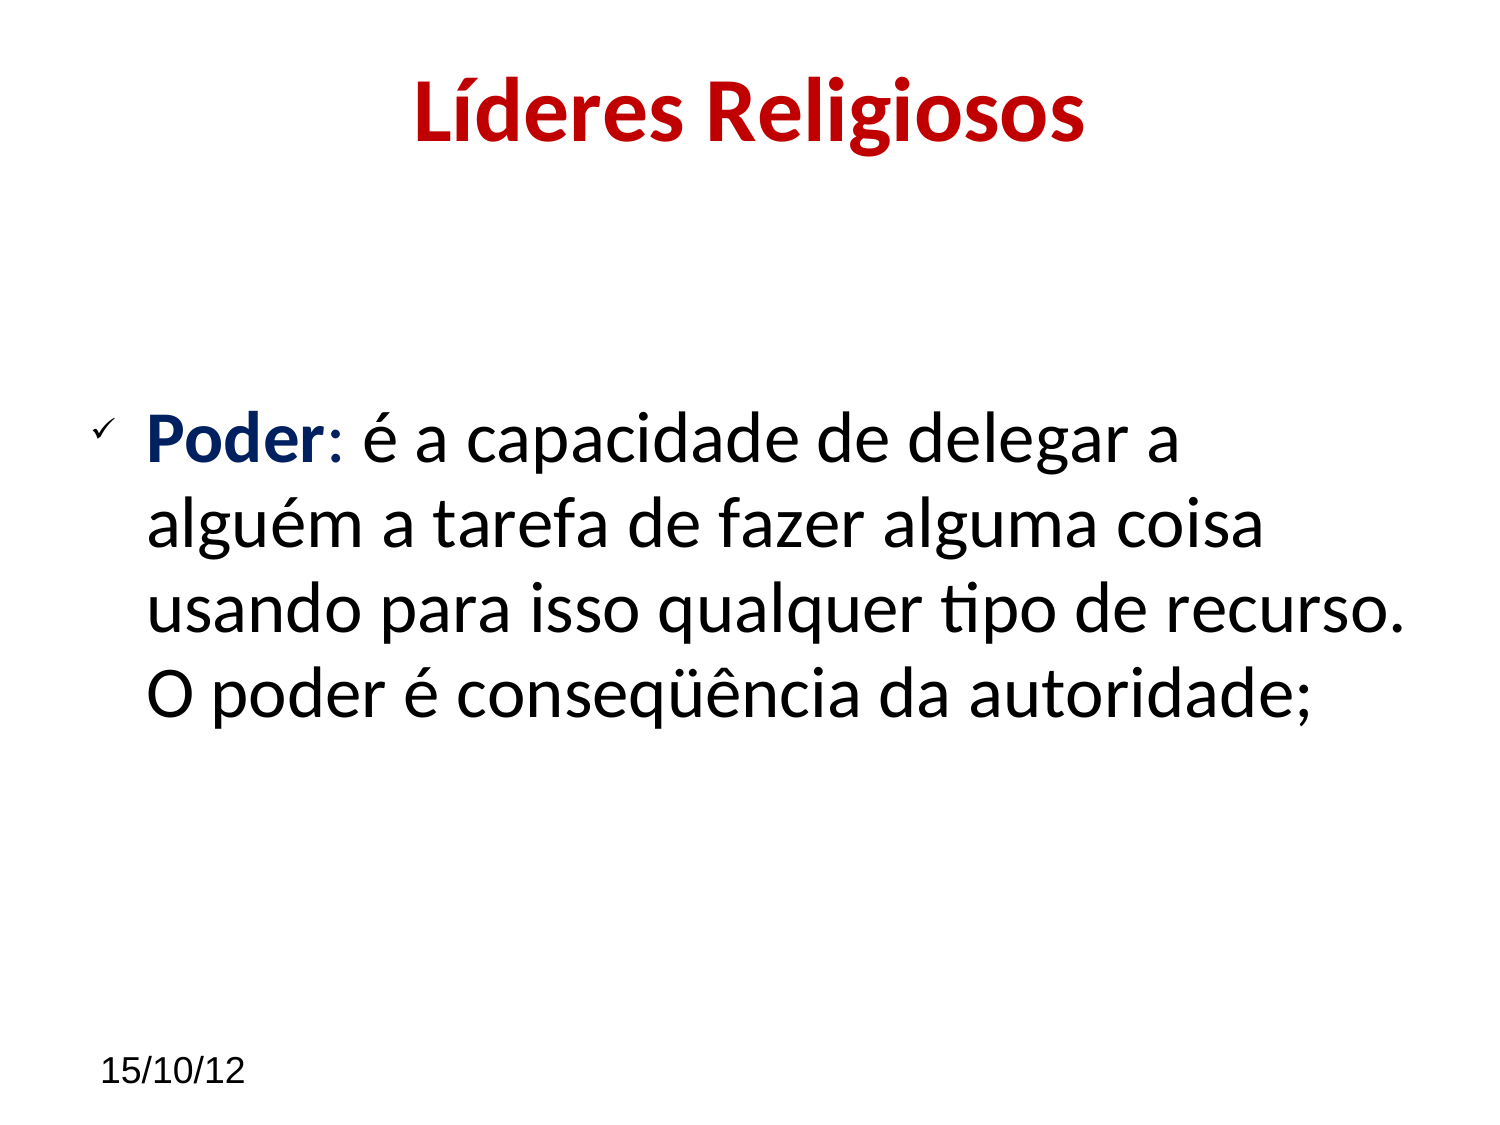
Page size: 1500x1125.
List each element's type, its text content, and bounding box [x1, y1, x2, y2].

text_box Poder: é a capacidade de delegar a alguém a tarefa de fazer alguma coisa usando para isso qualquer tipo de recurso. O poder é conseqüência da autoridade; [75, 262, 1426, 1005]
title Líderes Religiosos [75, 45, 1426, 233]
